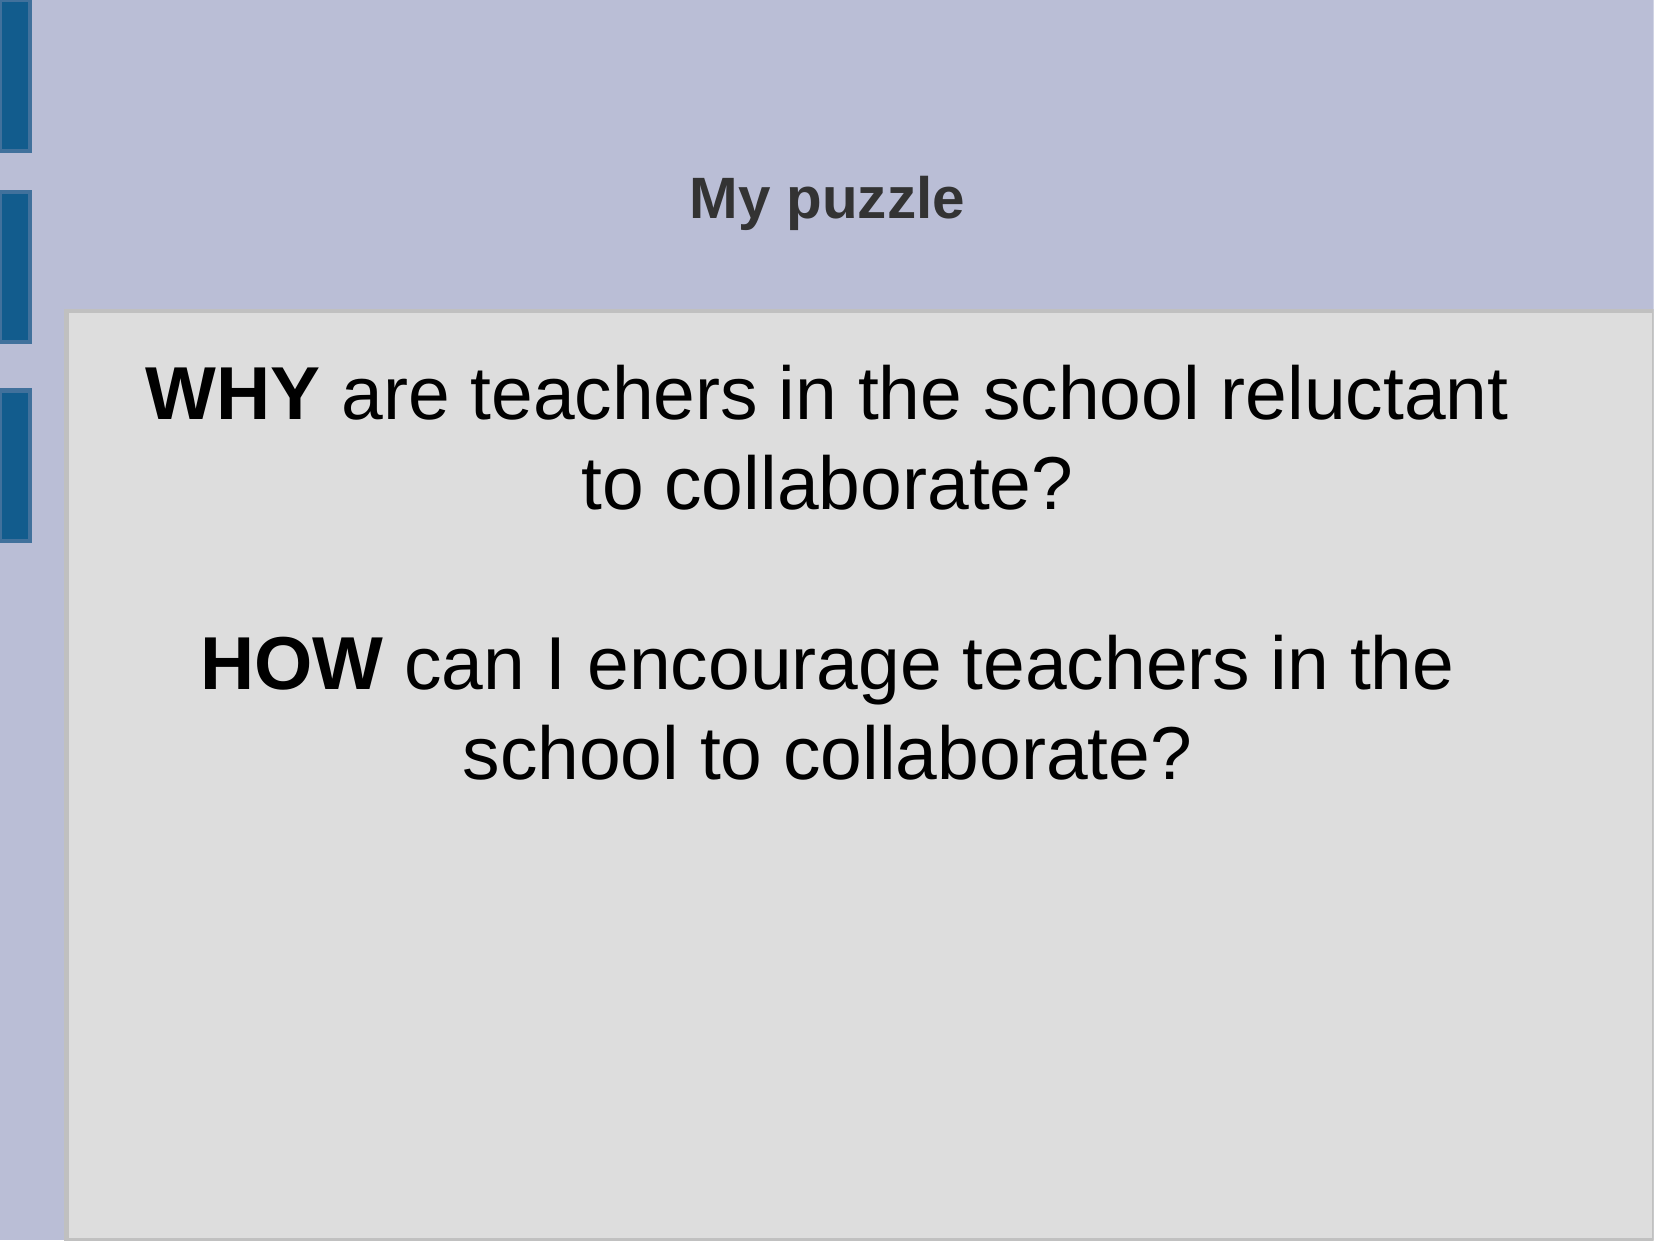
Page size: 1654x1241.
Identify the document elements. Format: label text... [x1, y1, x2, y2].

title My puzzle [121, 91, 1534, 299]
list WHY are teachers in the school reluctant to collaborate? HOW can I encourage teachers in the school to collaborate? [121, 344, 1534, 1127]
